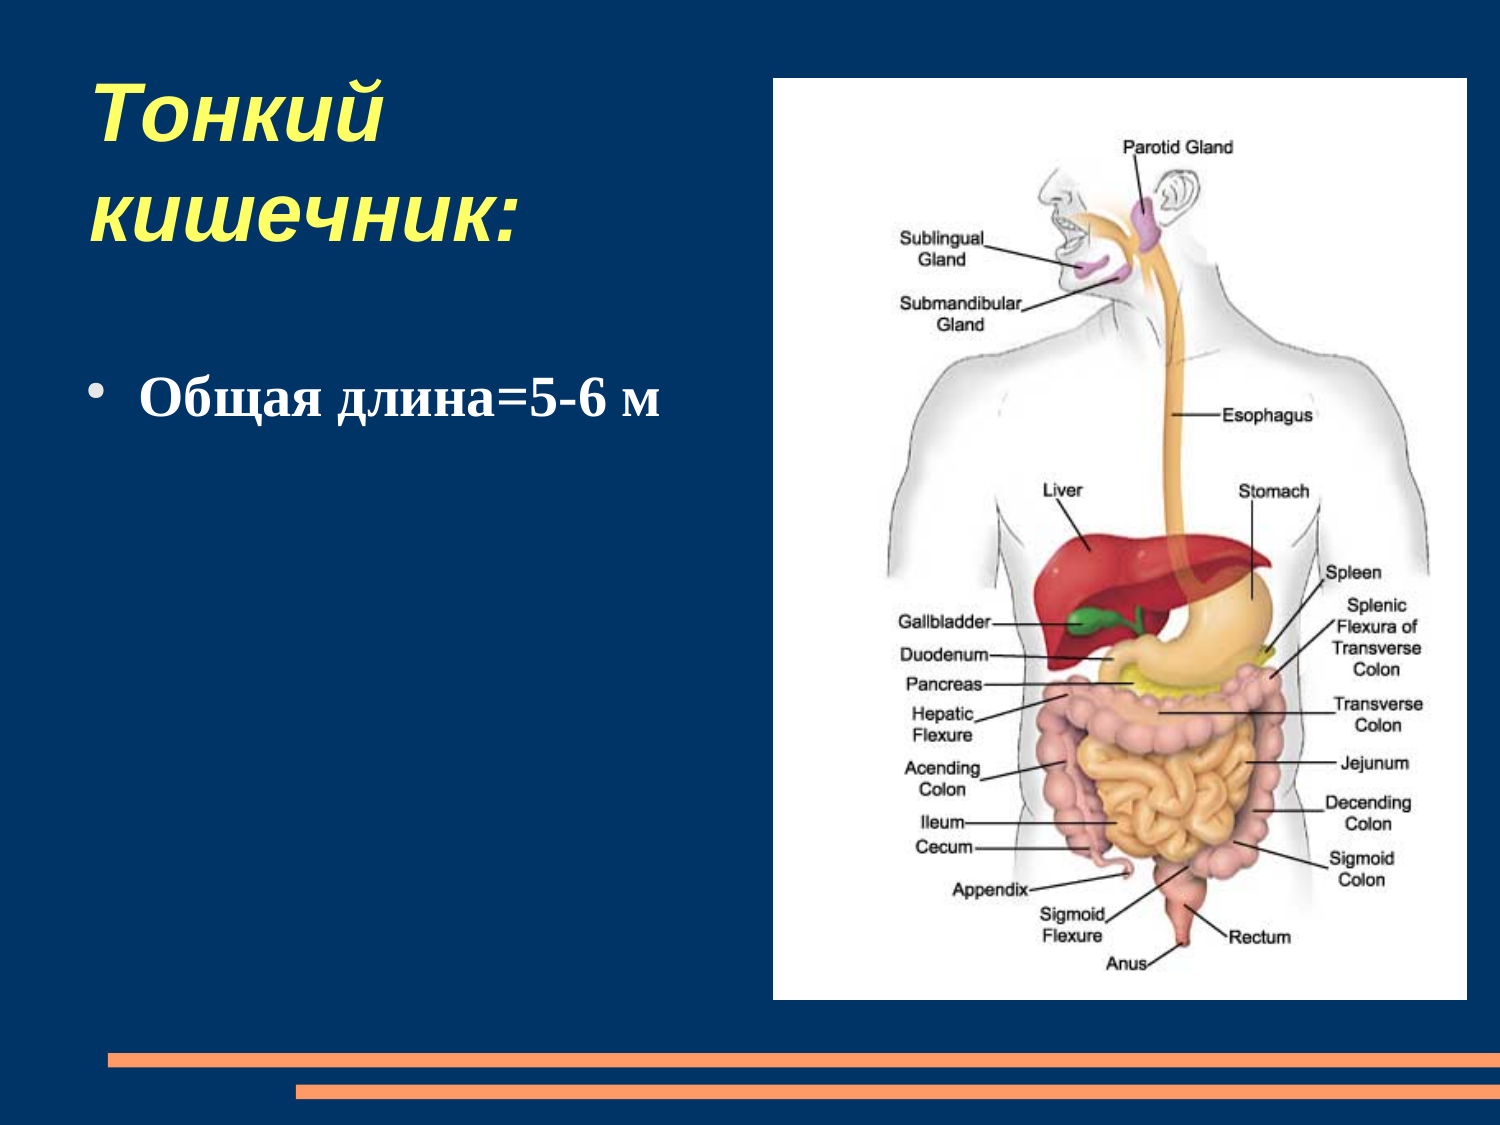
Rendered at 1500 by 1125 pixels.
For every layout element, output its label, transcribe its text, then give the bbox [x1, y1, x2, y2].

title Тонкий кишечник: [75, 40, 798, 276]
picture [773, 78, 1467, 1000]
list Общая длина=5-6 м [53, 349, 751, 622]
